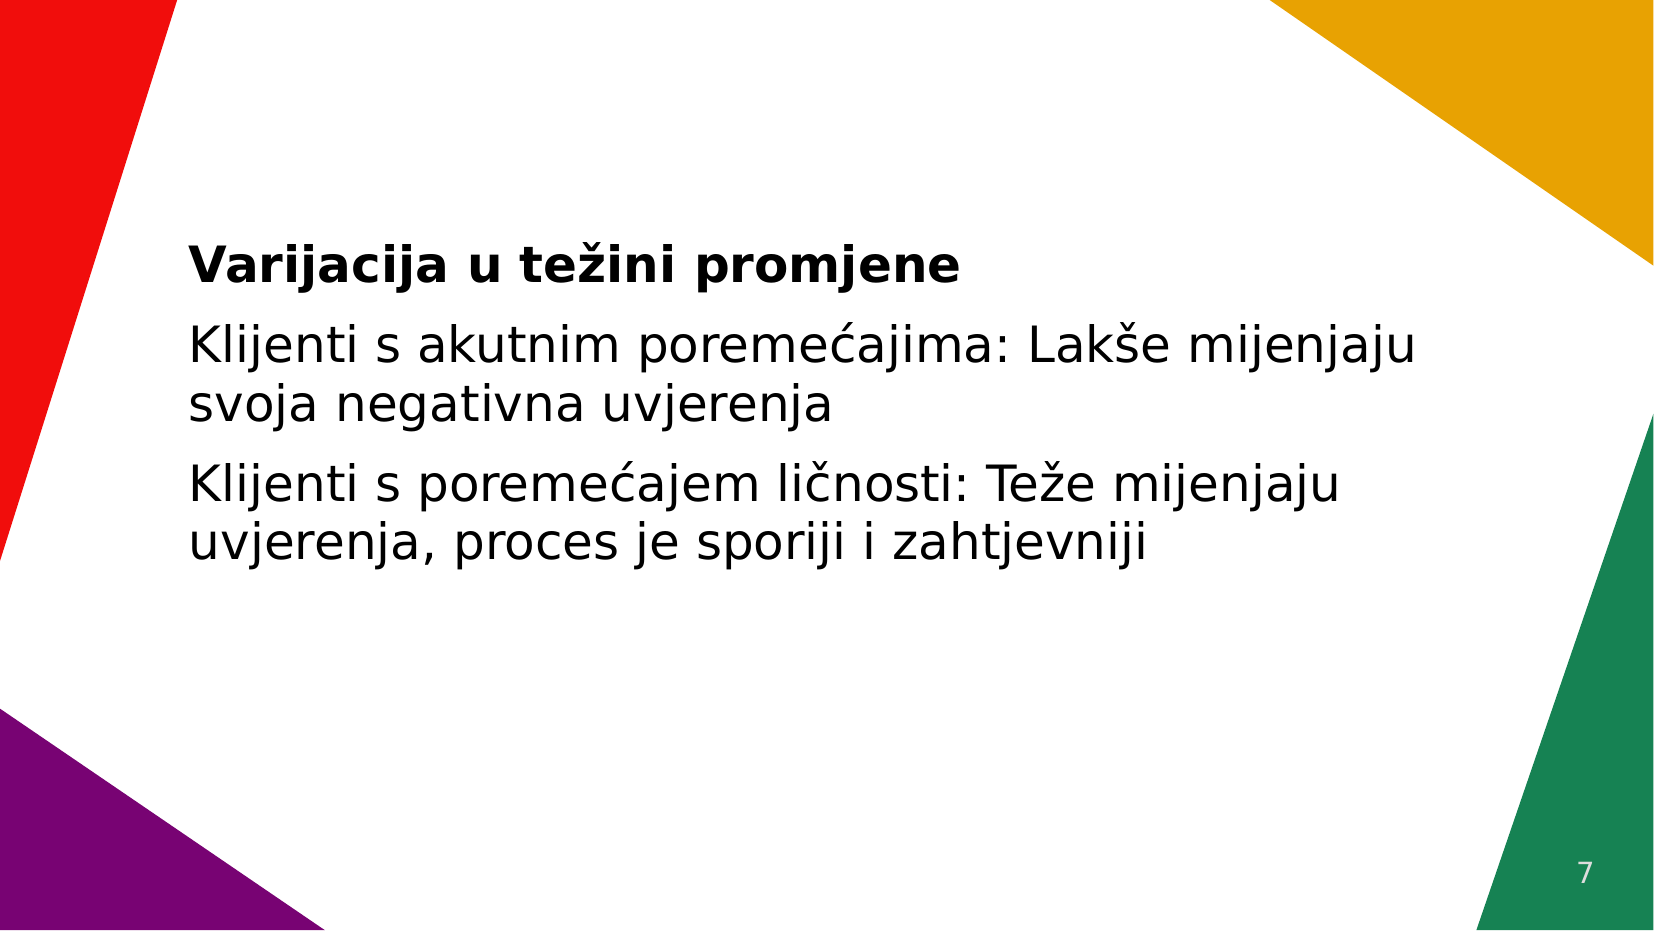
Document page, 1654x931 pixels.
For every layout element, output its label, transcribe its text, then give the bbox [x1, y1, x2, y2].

list Varijacija u težini promjene Klijenti s akutnim poremećajima: Lakše mijenjaju svoja negativna uvjerenja Klijenti s poremećajem ličnosti: Teže mijenjaju uvjerenja, proces je sporiji i zahtjevniji [118, 236, 1536, 827]
